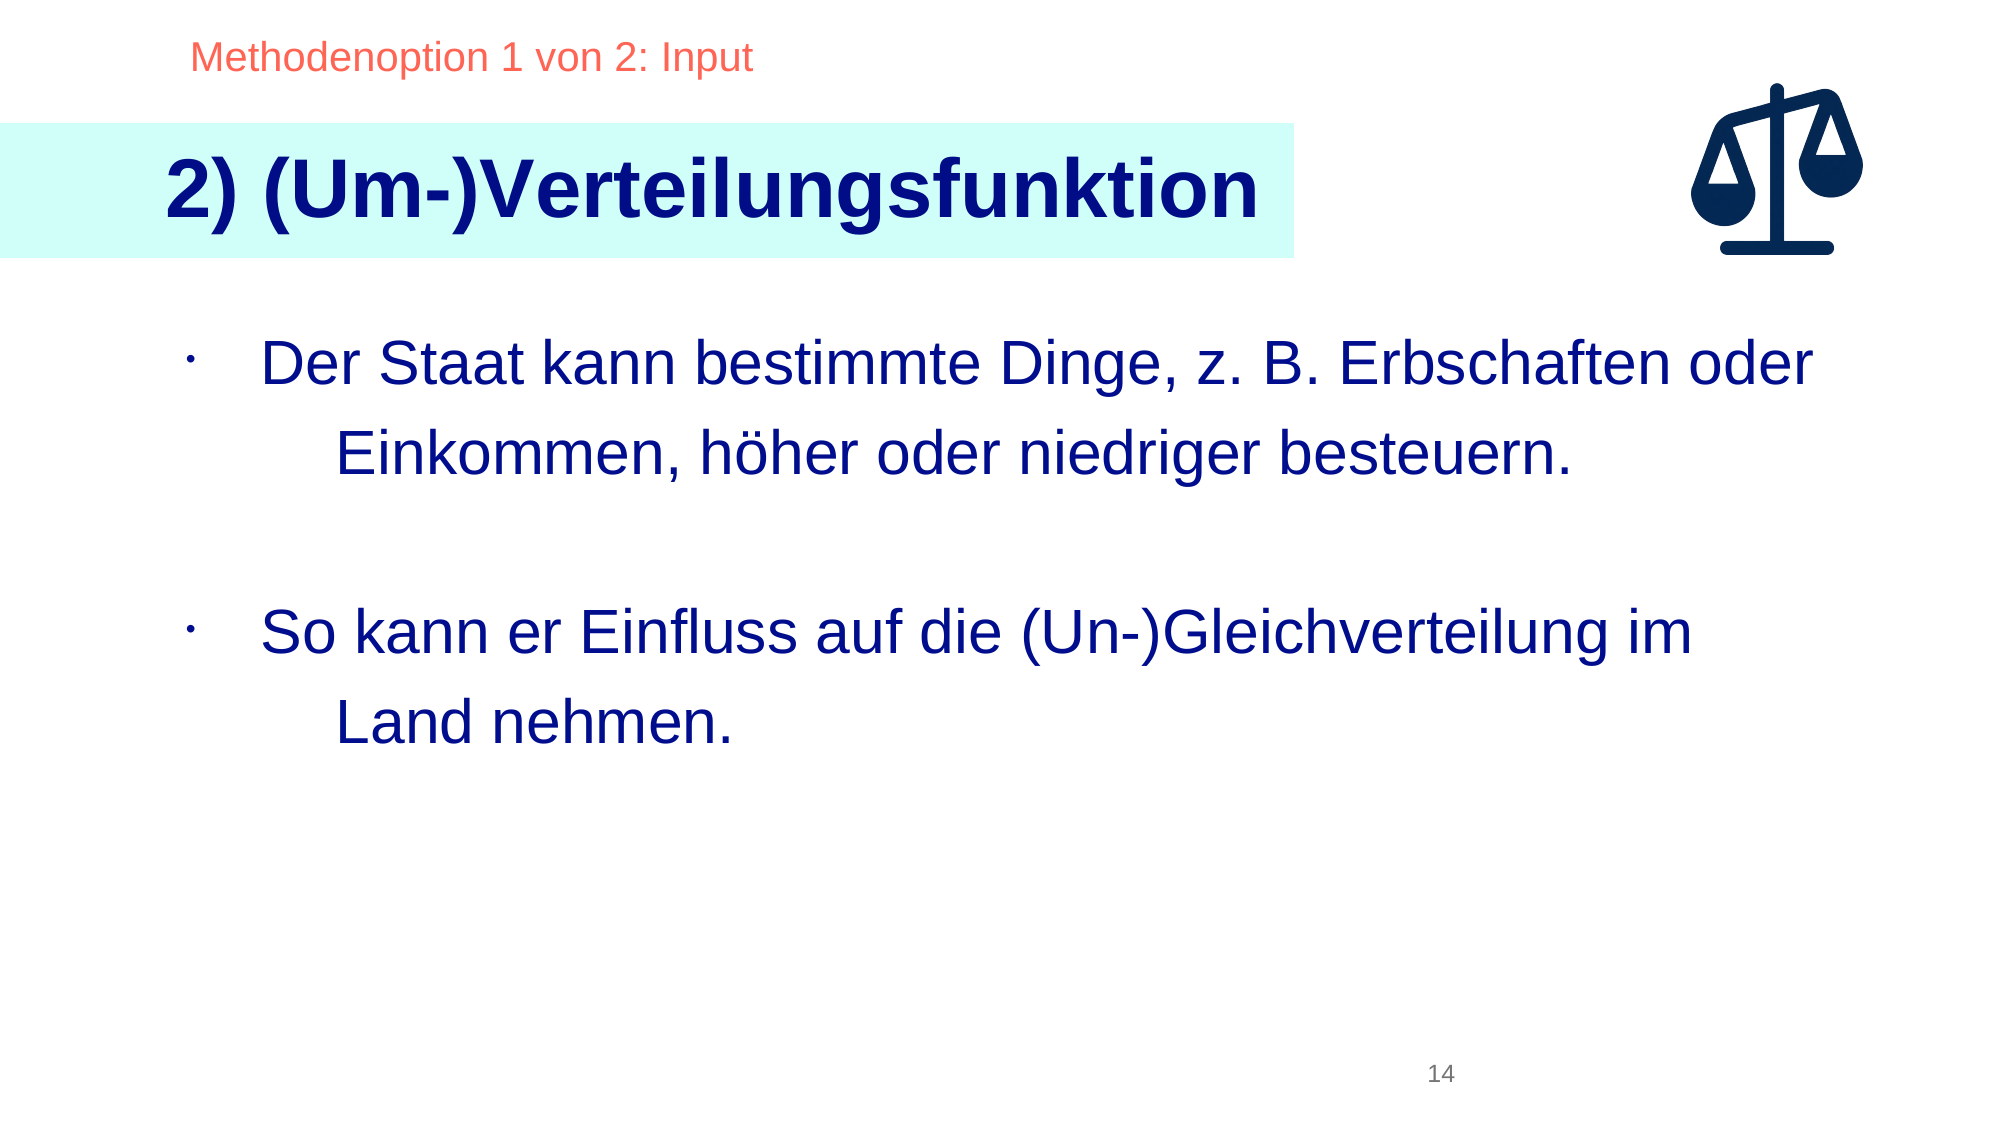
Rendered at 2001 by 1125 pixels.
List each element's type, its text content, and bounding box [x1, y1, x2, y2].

list 2) (Um-)Verteilungsfunktion [150, 126, 1293, 255]
list Methodenoption 1 von 2: Input [137, 27, 1274, 107]
list Der Staat kann bestimmte Dinge, z. B. Erbschaften oder Einkommen, höher oder niedriger besteuern. So kann er Einfluss auf die (Un-)Gleichverteilung im Land nehmen. [137, 299, 1839, 1065]
picture [1691, 83, 1863, 255]
